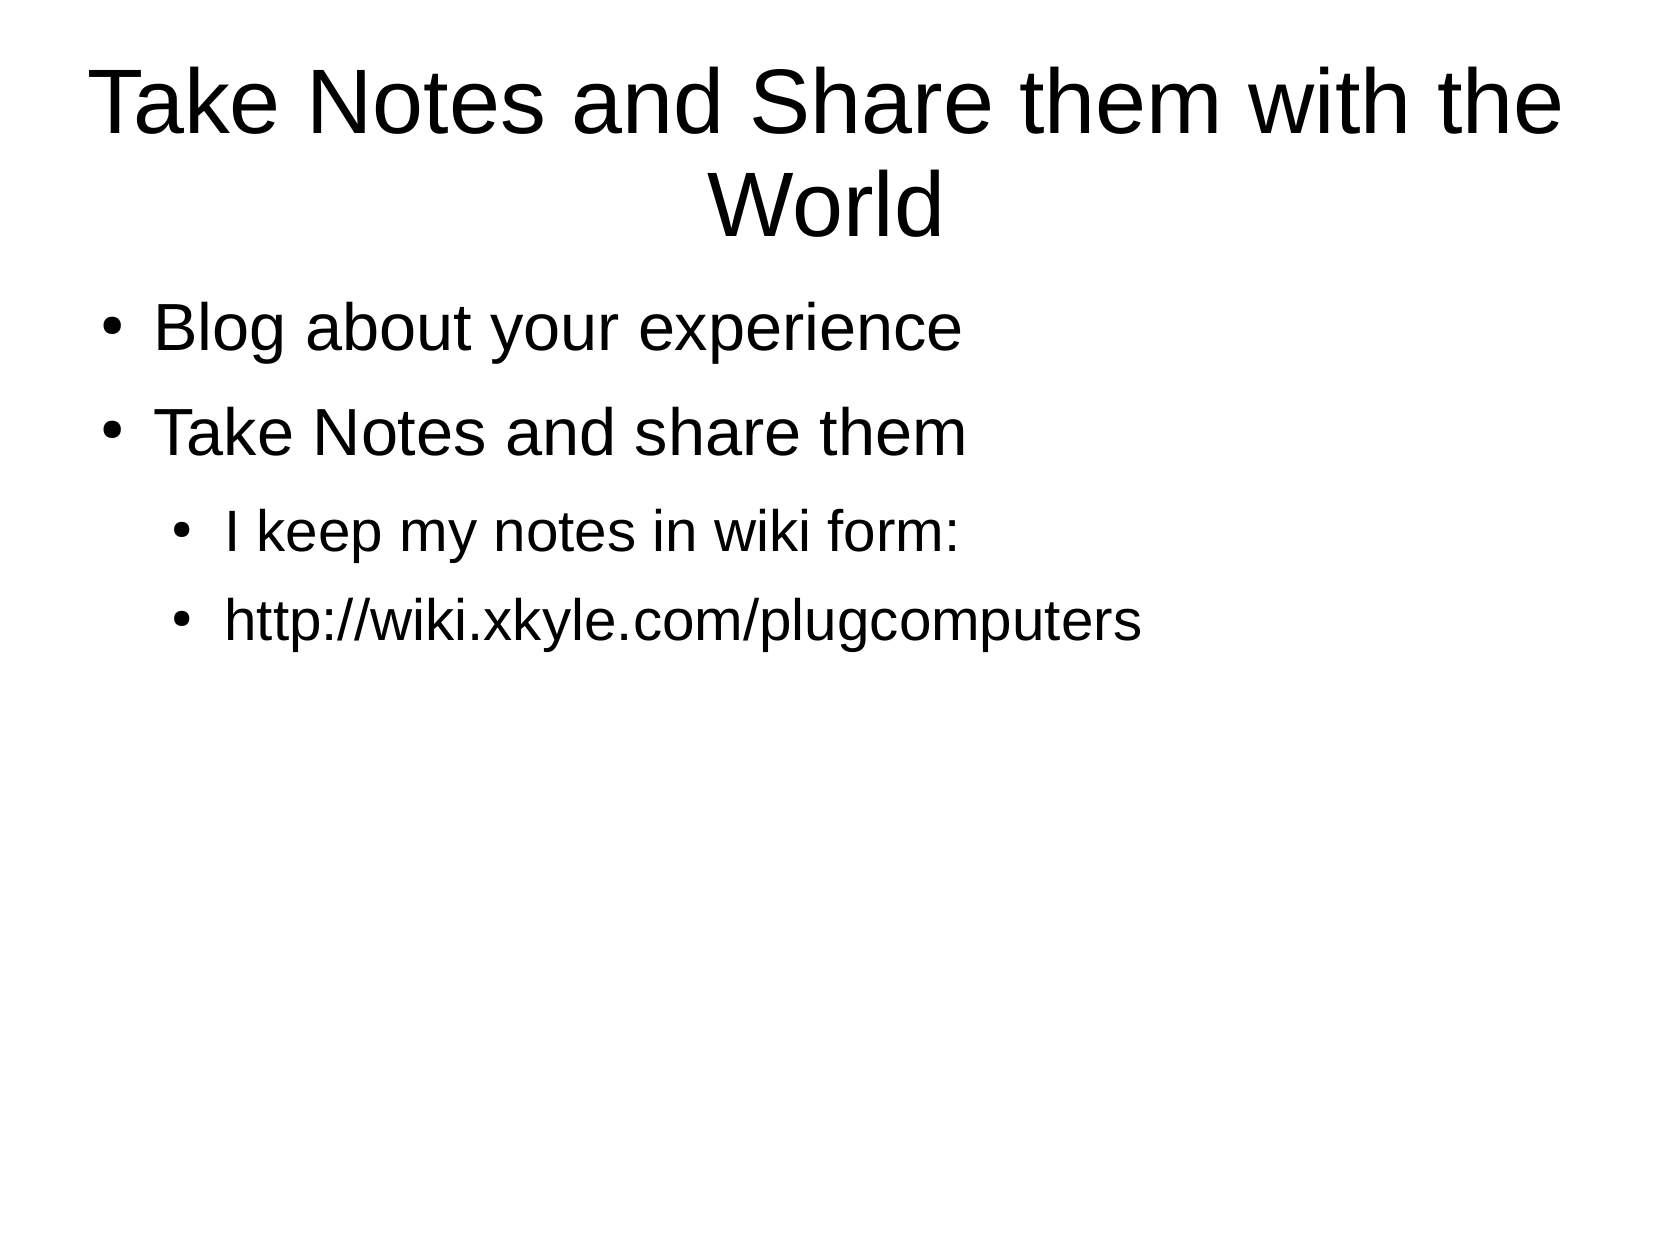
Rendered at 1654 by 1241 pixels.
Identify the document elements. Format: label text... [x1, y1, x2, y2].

list Blog about your experience Take Notes and share them I keep my notes in wiki form: http://wiki.xkyle.com/plugcomputers [82, 290, 1571, 1109]
title Take Notes and Share them with the World [82, 50, 1571, 256]
